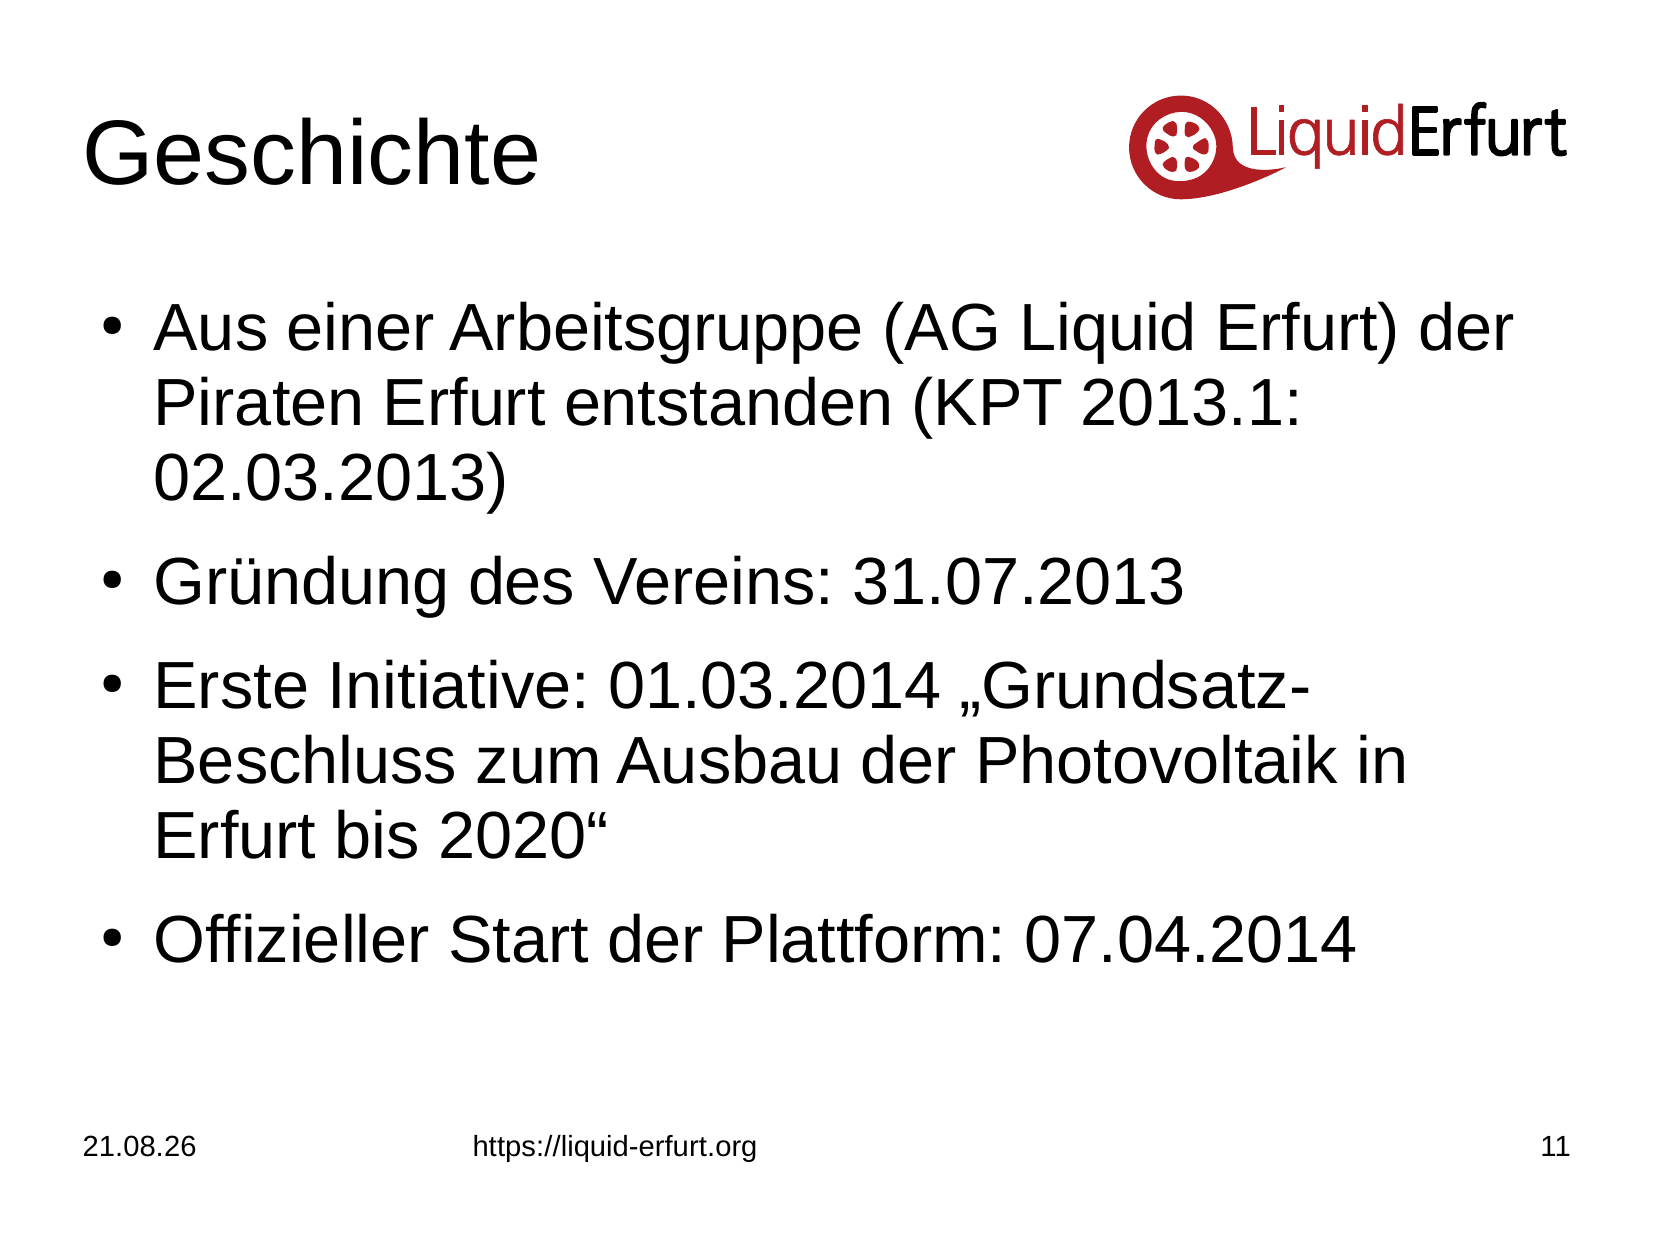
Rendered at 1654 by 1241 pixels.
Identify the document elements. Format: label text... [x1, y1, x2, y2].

list Aus einer Arbeitsgruppe (AG Liquid Erfurt) der Piraten Erfurt entstanden (KPT 2013.1: 02.03.2013) Gründung des Vereins: 31.07.2013 Erste Initiative: 01.03.2014 „Grundsatz-Beschluss zum Ausbau der Photovoltaik in Erfurt bis 2020“ Offizieller Start der Plattform: 07.04.2014 [82, 290, 1571, 1010]
title Geschichte [82, 49, 1571, 257]
